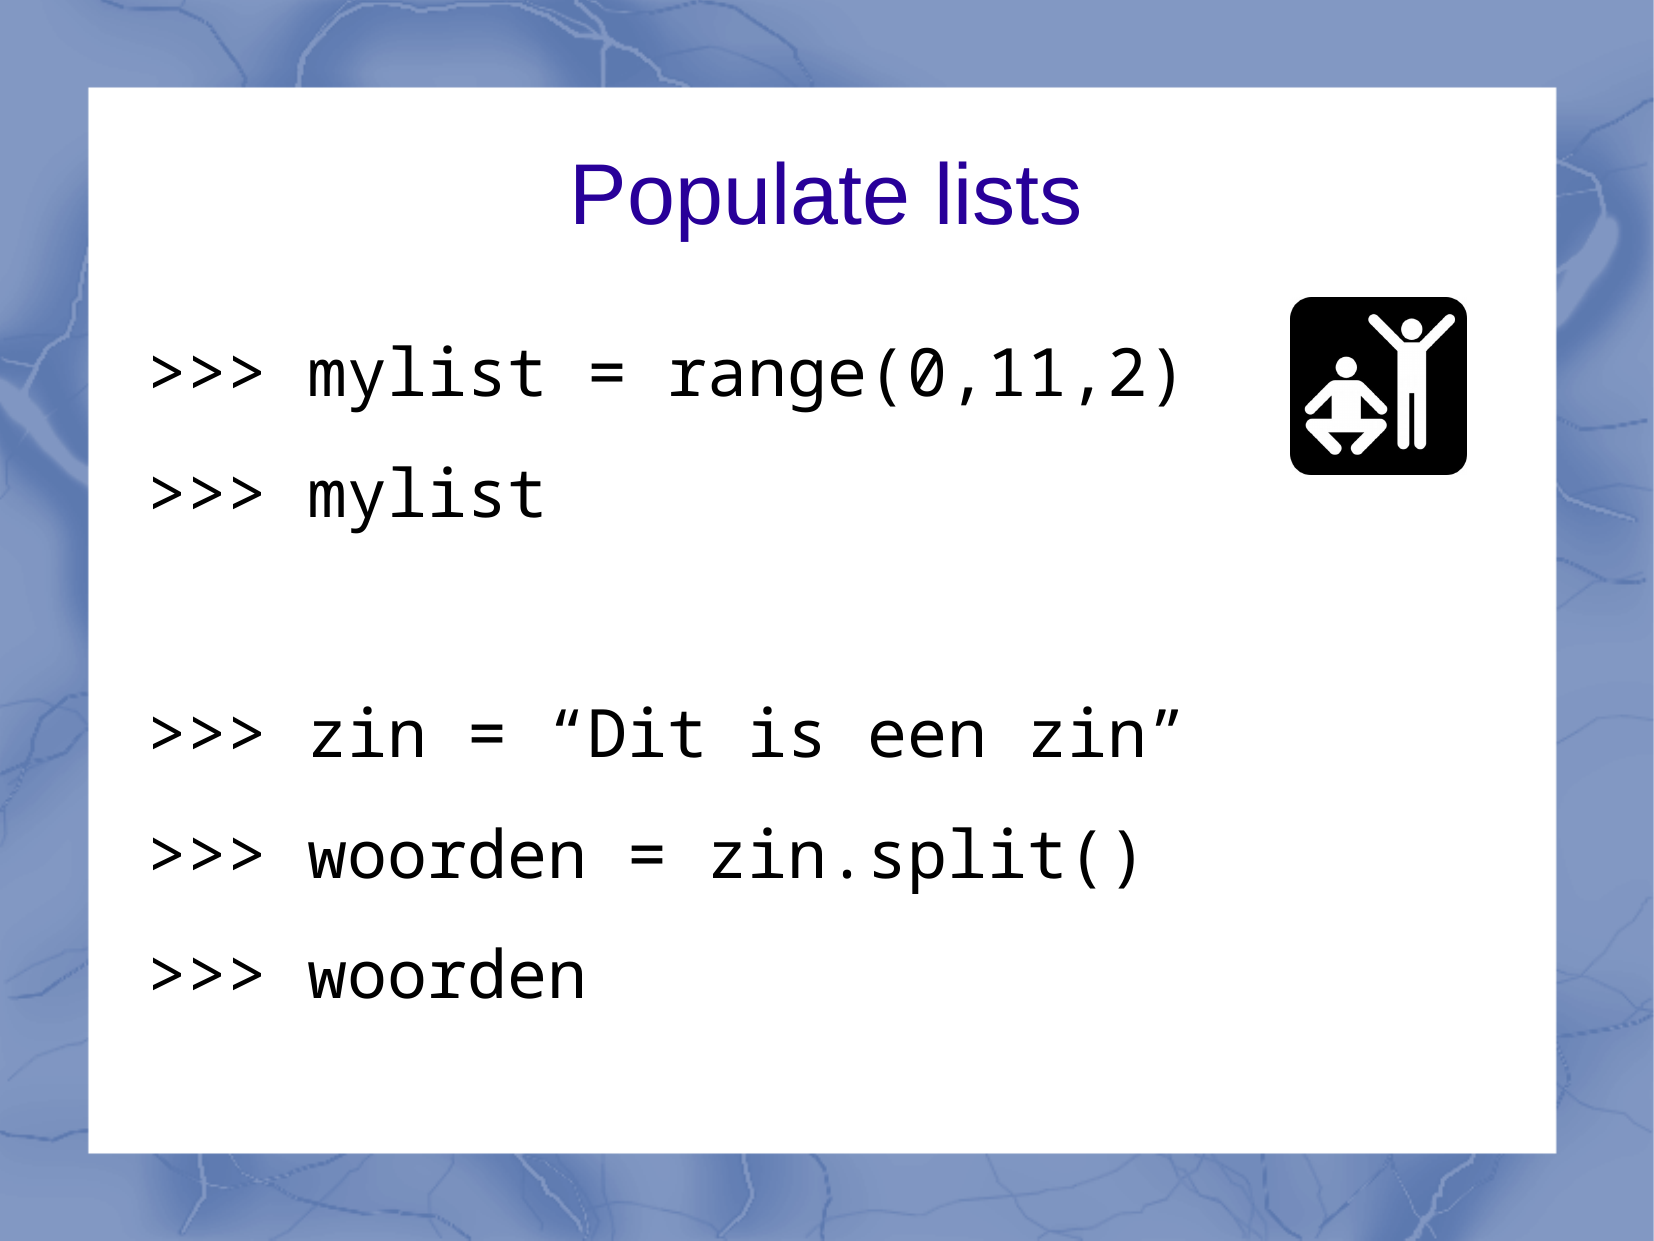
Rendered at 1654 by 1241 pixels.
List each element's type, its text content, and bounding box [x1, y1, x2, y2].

list >>> mylist = range(0,11,2) >>> mylist >>> zin = “Dit is een zin” >>> woorden = zin.split() >>> woorden [147, 325, 1506, 1045]
picture [0, 0, 1654, 1241]
title Populate lists [118, 90, 1536, 298]
